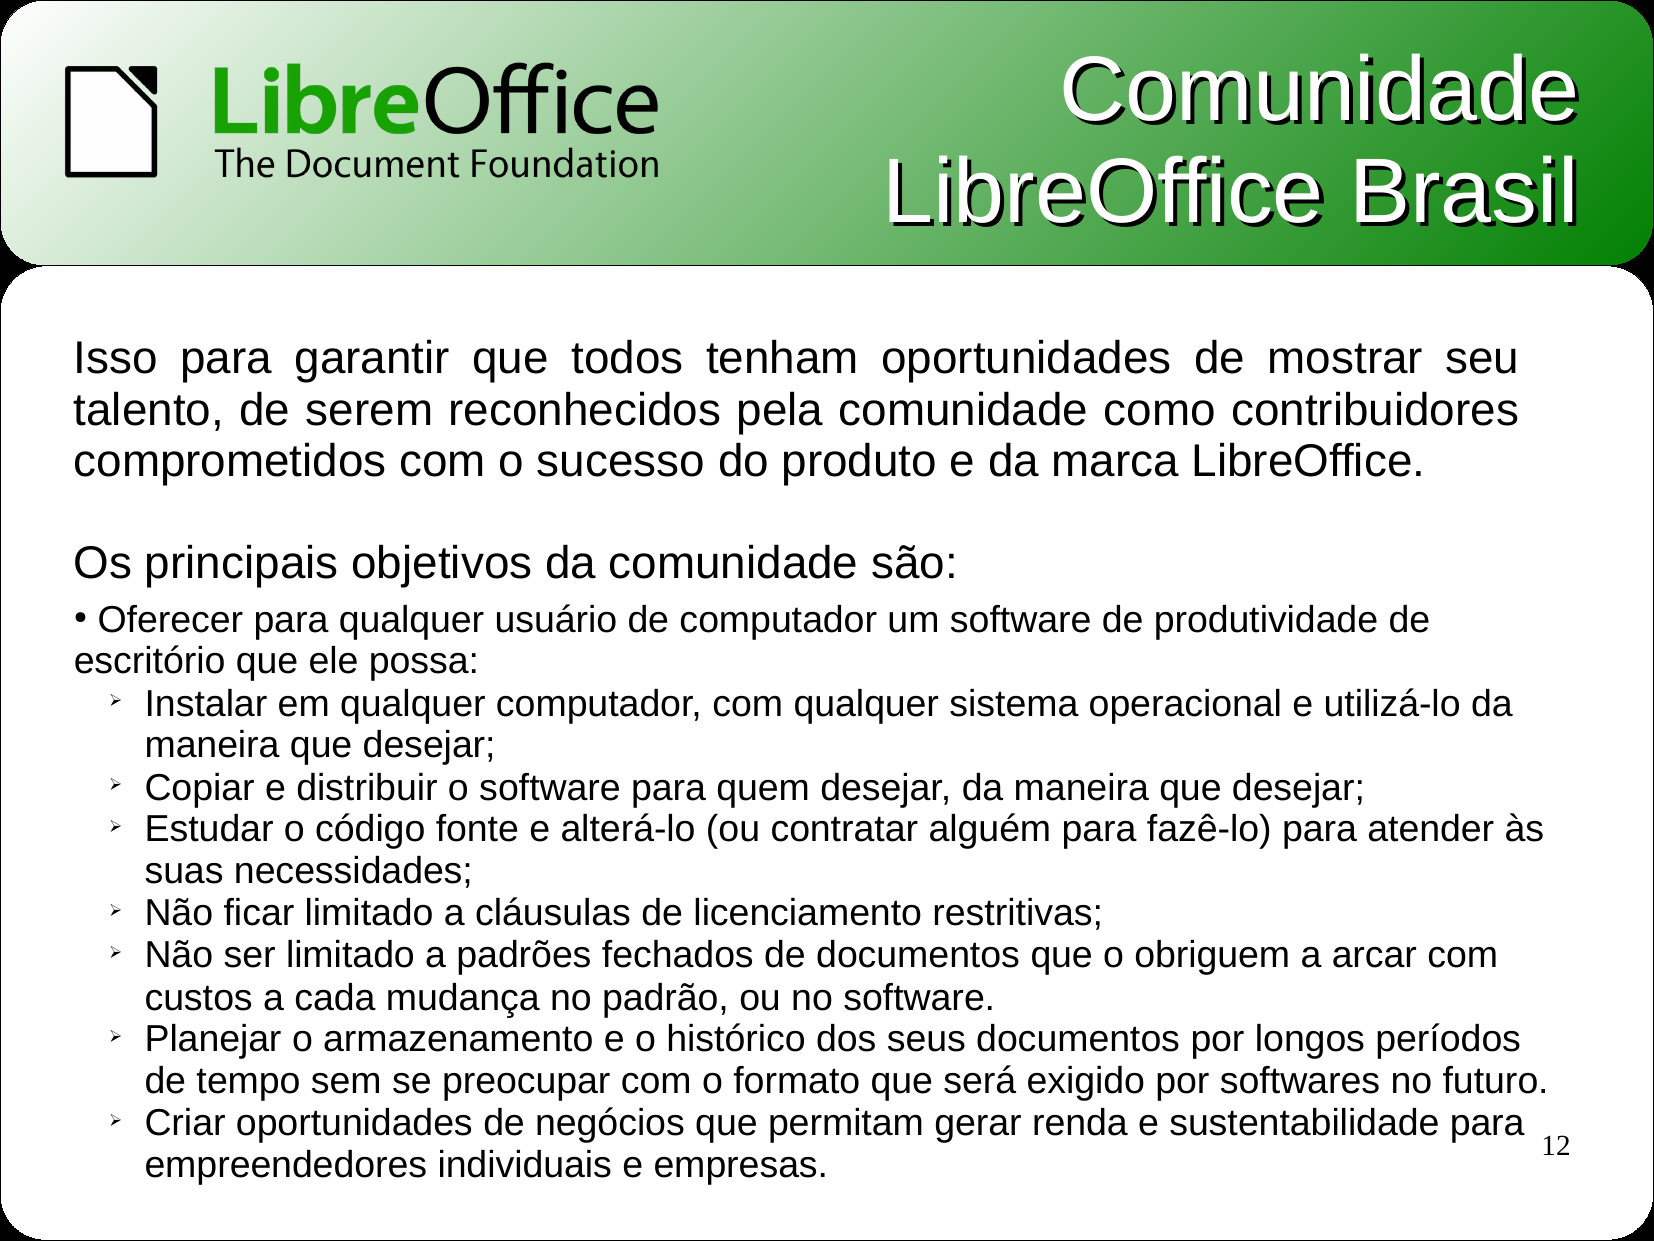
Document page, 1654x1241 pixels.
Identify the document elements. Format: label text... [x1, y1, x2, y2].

text_box Comunidade LibreOffice Brasil [856, 29, 1595, 250]
text_box Isso para garantir que todos tenham oportunidades de mostrar seu talento, de serem reconhecidos pela comunidade como contribuidores comprometidos com o sucesso do produto e da marca LibreOffice. Os principais objetivos da comunidade são: [59, 324, 1536, 590]
text_box Oferecer para qualquer usuário de computador um software de produtividade de escritório que ele possa: Instalar em qualquer computador, com qualquer sistema operacional e utilizá-lo da maneira que desejar; Copiar e distribuir o software para quem desejar, da maneira que desejar; Estudar o código fonte e alterá-lo (ou contratar alguém para fazê-lo) para atender às suas necessidades; Não ficar limitado a cláusulas de licenciamento restritivas; Não ser limitado a padrões fechados de documentos que o obriguem a arcar com custos a cada mudança no padrão, ou no software. Planejar o armazenamento e o histórico dos seus documentos por longos períodos de tempo sem se preocupar com o formato que será exigido por softwares no futuro. Criar oportunidades de negócios que permitam gerar renda e sustentabilidade para empreendedores individuais e empresas. [59, 590, 1565, 1194]
picture [29, 36, 702, 207]
